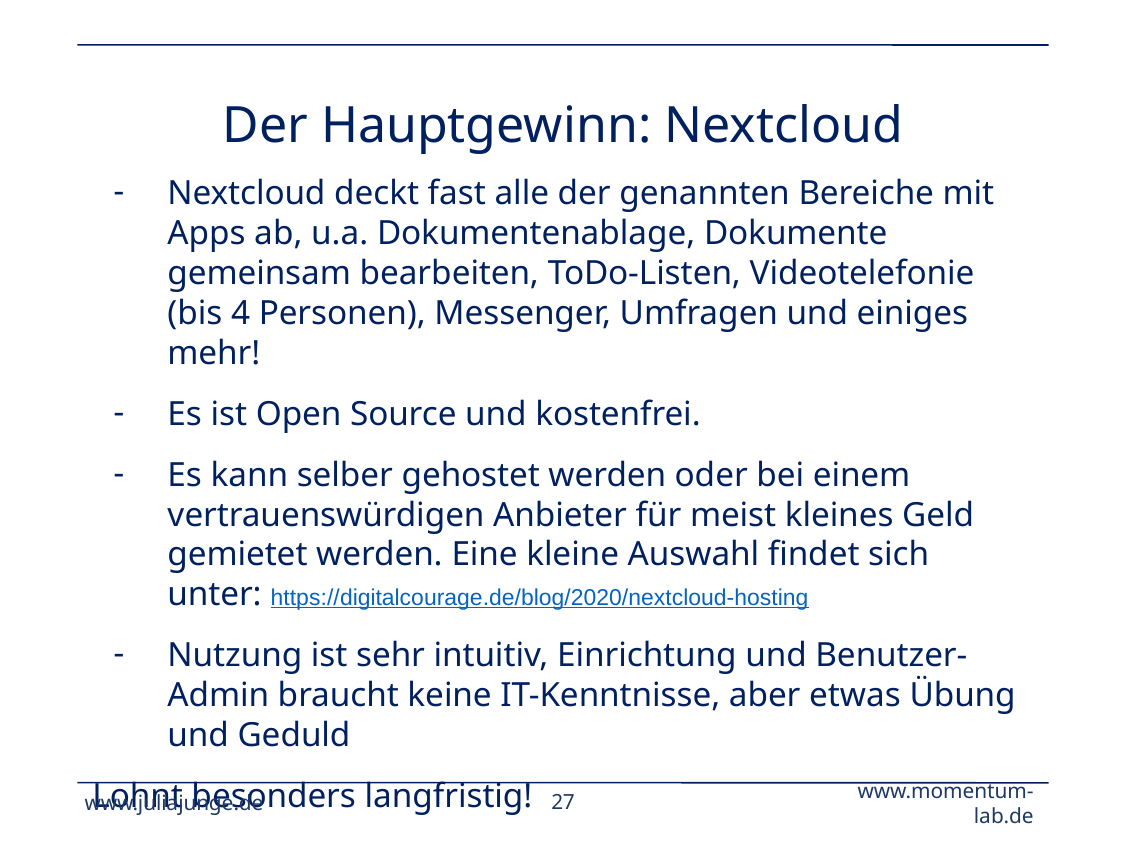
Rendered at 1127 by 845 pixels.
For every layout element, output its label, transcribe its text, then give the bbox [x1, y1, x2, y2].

slide_number <number> [436, 780, 690, 825]
title Der Hauptgewinn: Nextcloud [77, 44, 1049, 163]
slide_number www.momentum-lab.de [795, 780, 1049, 825]
list Nextcloud deckt fast alle der genannten Bereiche mit Apps ab, u.a. Dokumentenablage, Dokumente gemeinsam bearbeiten, ToDo-Listen, Videotelefonie (bis 4 Personen), Messenger, Umfragen und einiges mehr! Es ist Open Source und kostenfrei. Es kann selber gehostet werden oder bei einem vertrauenswürdigen Anbieter für meist kleines Geld gemietet werden. Eine kleine Auswahl findet sich unter: https://digitalcourage.de/blog/2020/nextcloud-hosting Nutzung ist sehr intuitiv, Einrichtung und Benutzer-Admin braucht keine IT-Kenntnisse, aber etwas Übung und Geduld Lohnt besonders langfristig! [77, 163, 1049, 761]
slide_number www.juliajunge.de [69, 780, 331, 825]
